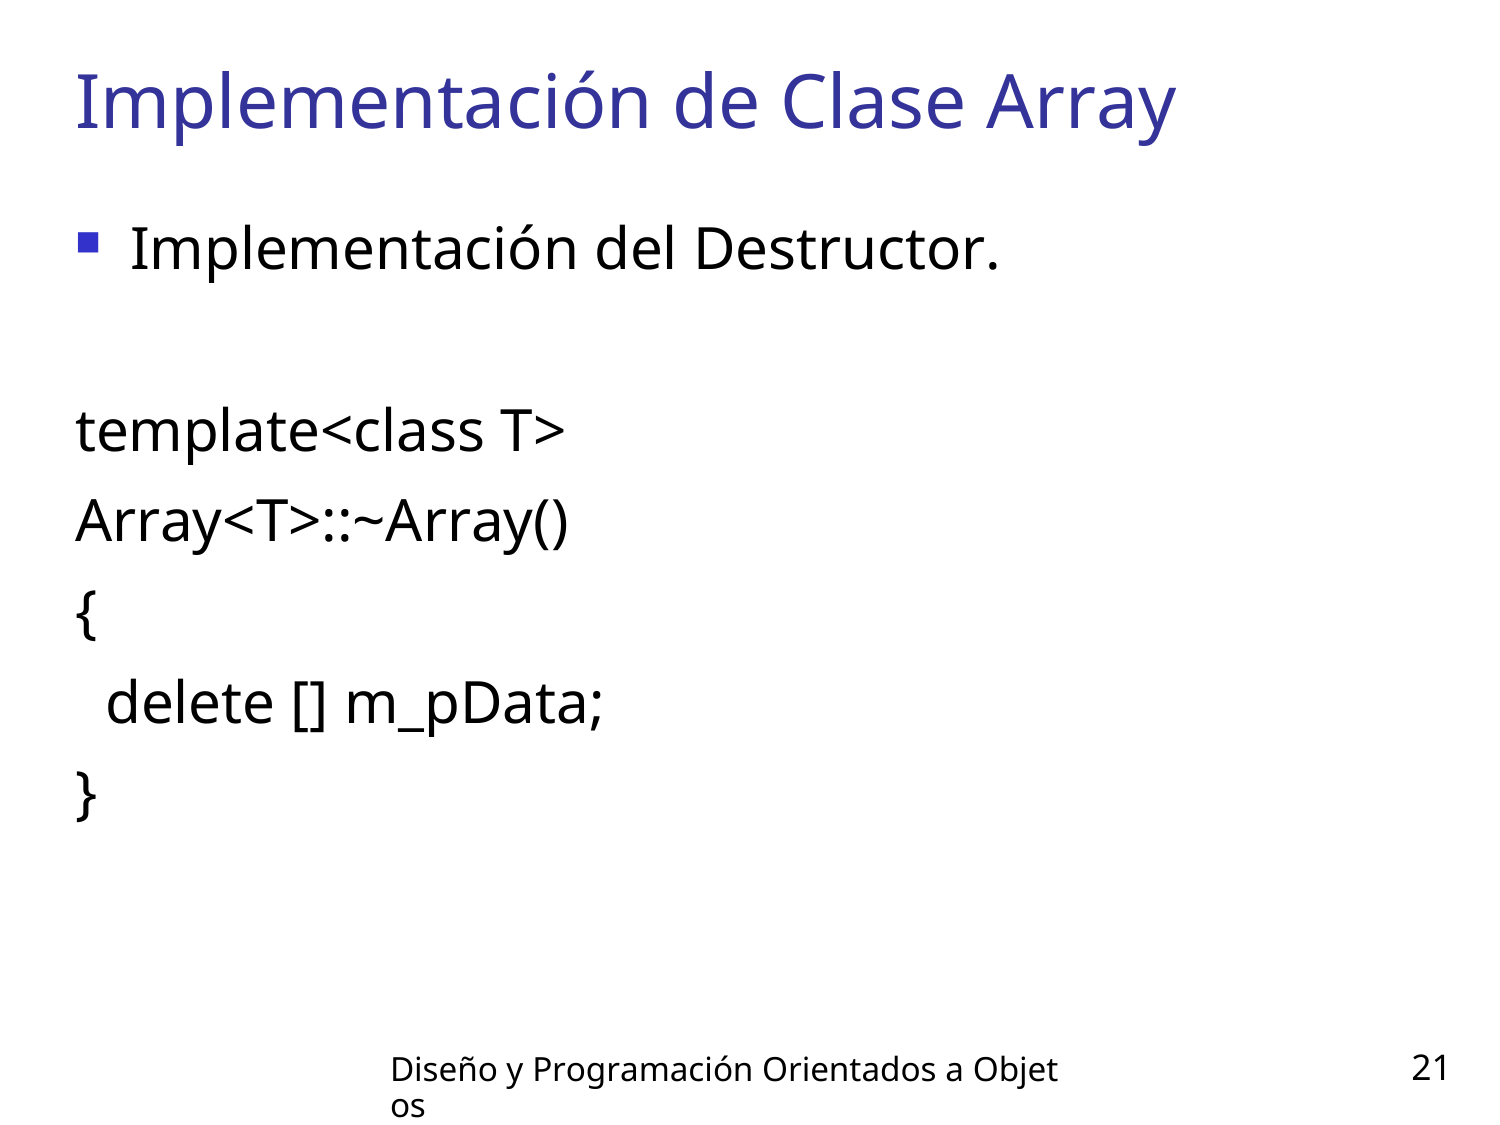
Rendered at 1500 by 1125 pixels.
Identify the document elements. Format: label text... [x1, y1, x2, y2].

list Implementación del Destructor. template<class T> Array<T>::~Array()‏ { delete [] m_pData; } [75, 207, 1462, 1013]
title Implementación de Clase Array [75, 18, 1466, 181]
